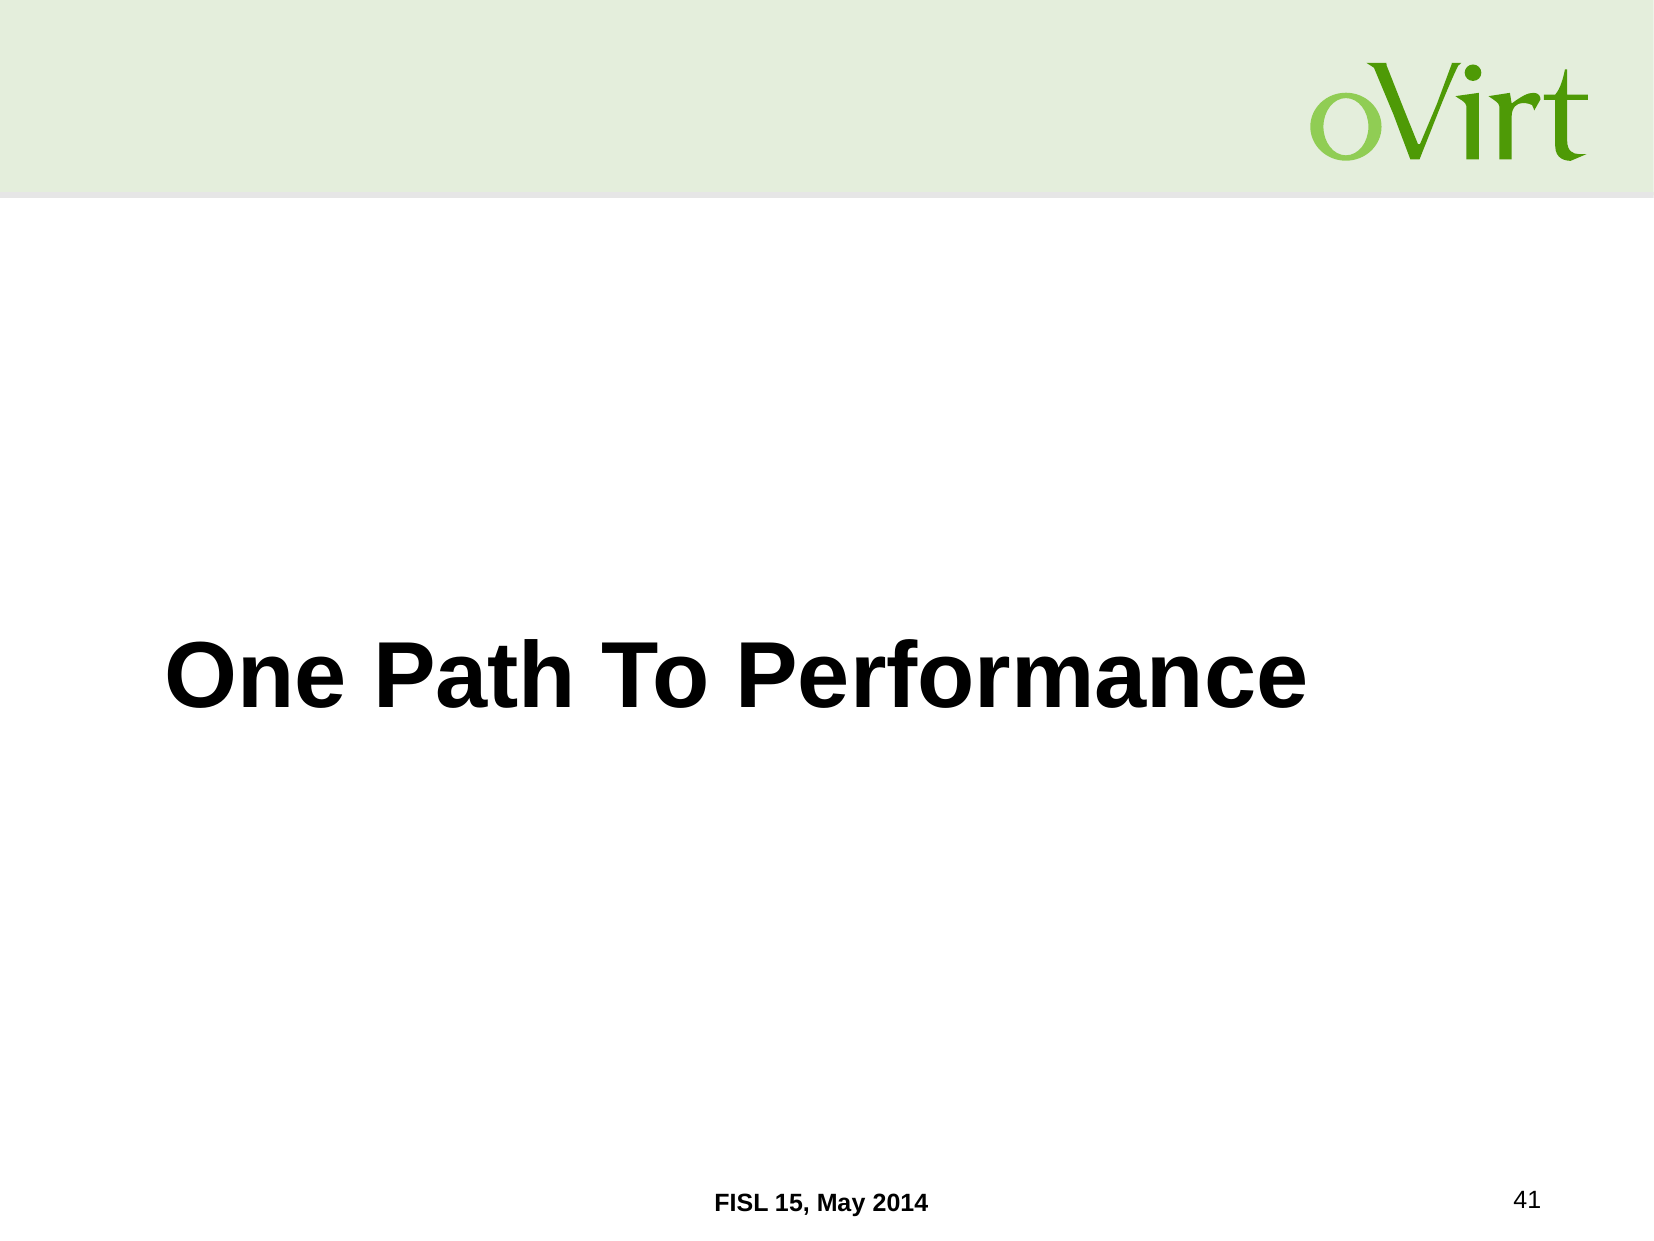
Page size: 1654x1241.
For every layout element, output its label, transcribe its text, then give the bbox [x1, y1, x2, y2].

text_box One Path To Performance [150, 615, 1654, 750]
